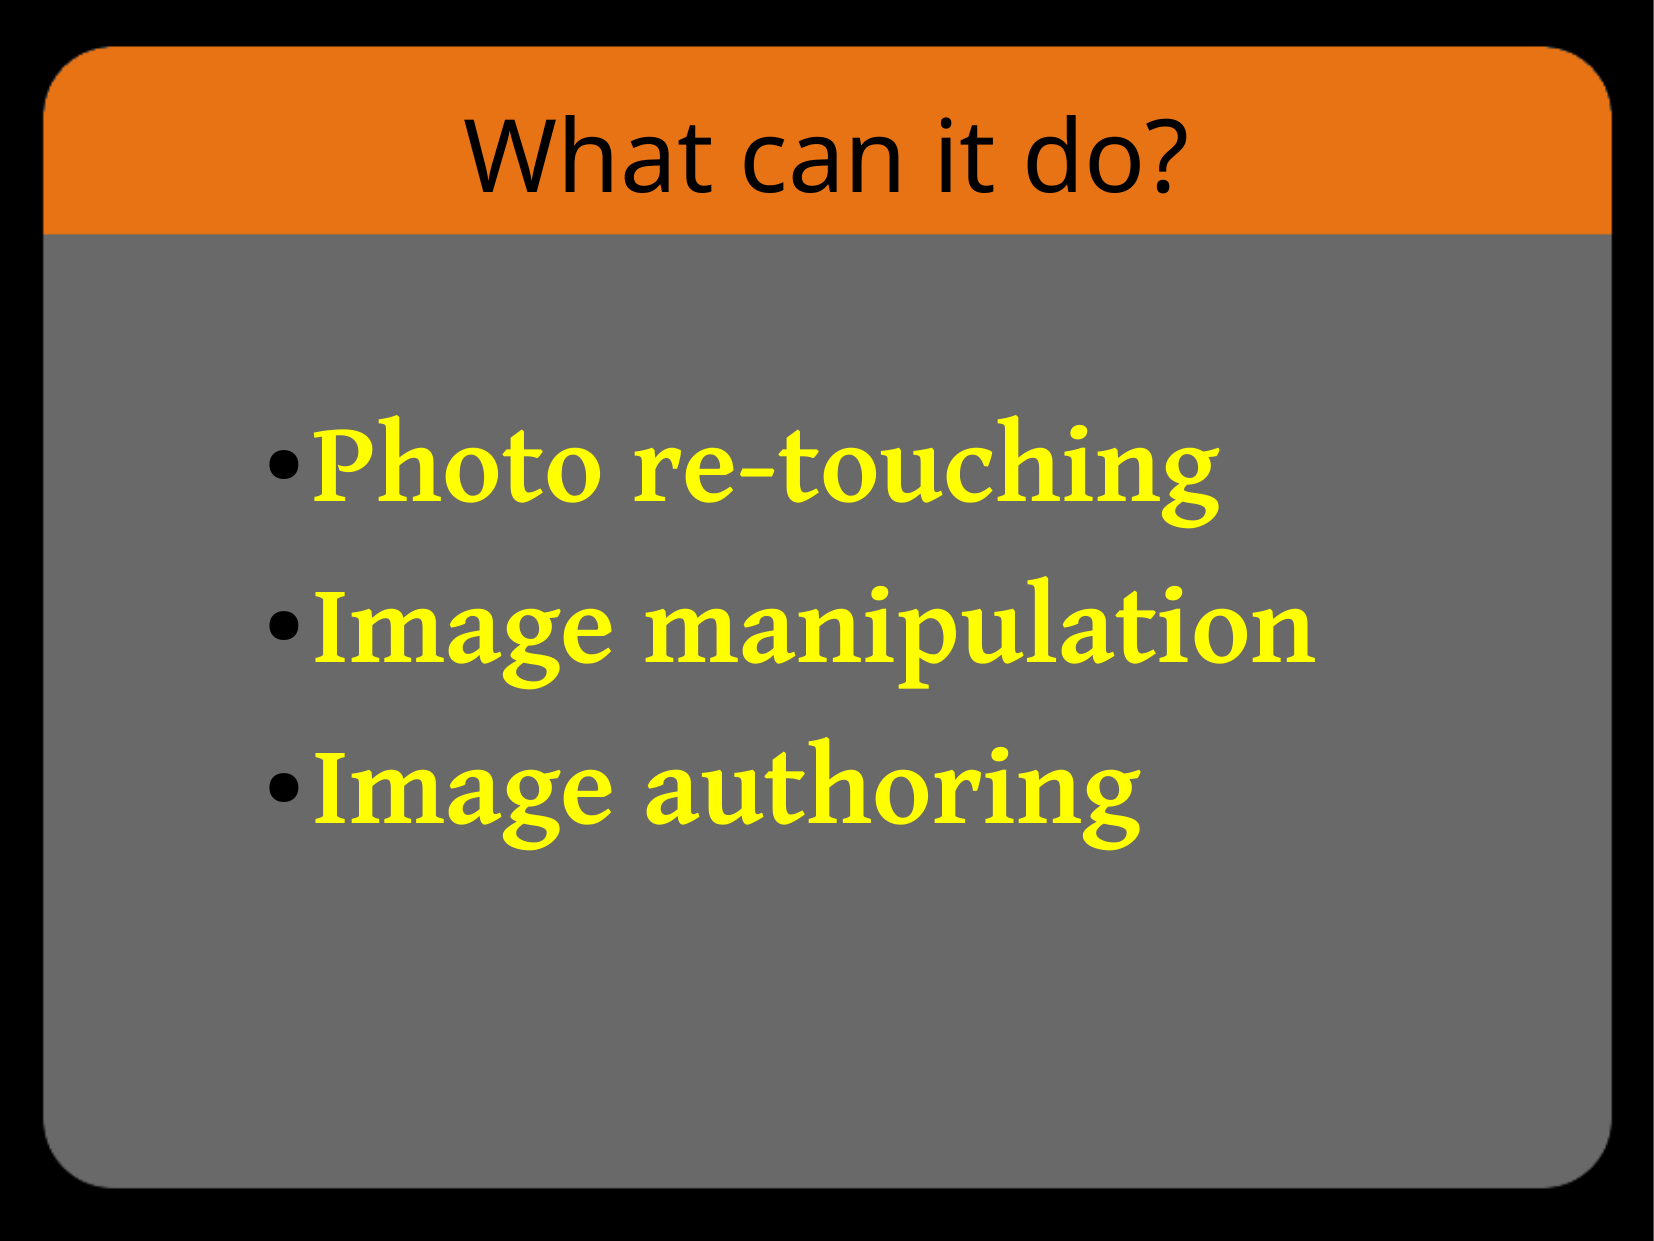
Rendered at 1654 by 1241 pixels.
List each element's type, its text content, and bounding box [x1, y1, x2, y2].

picture [0, 0, 1654, 1241]
list Photo re-touching Image manipulation Image authoring [248, 401, 1347, 981]
title What can it do? [82, 49, 1571, 257]
